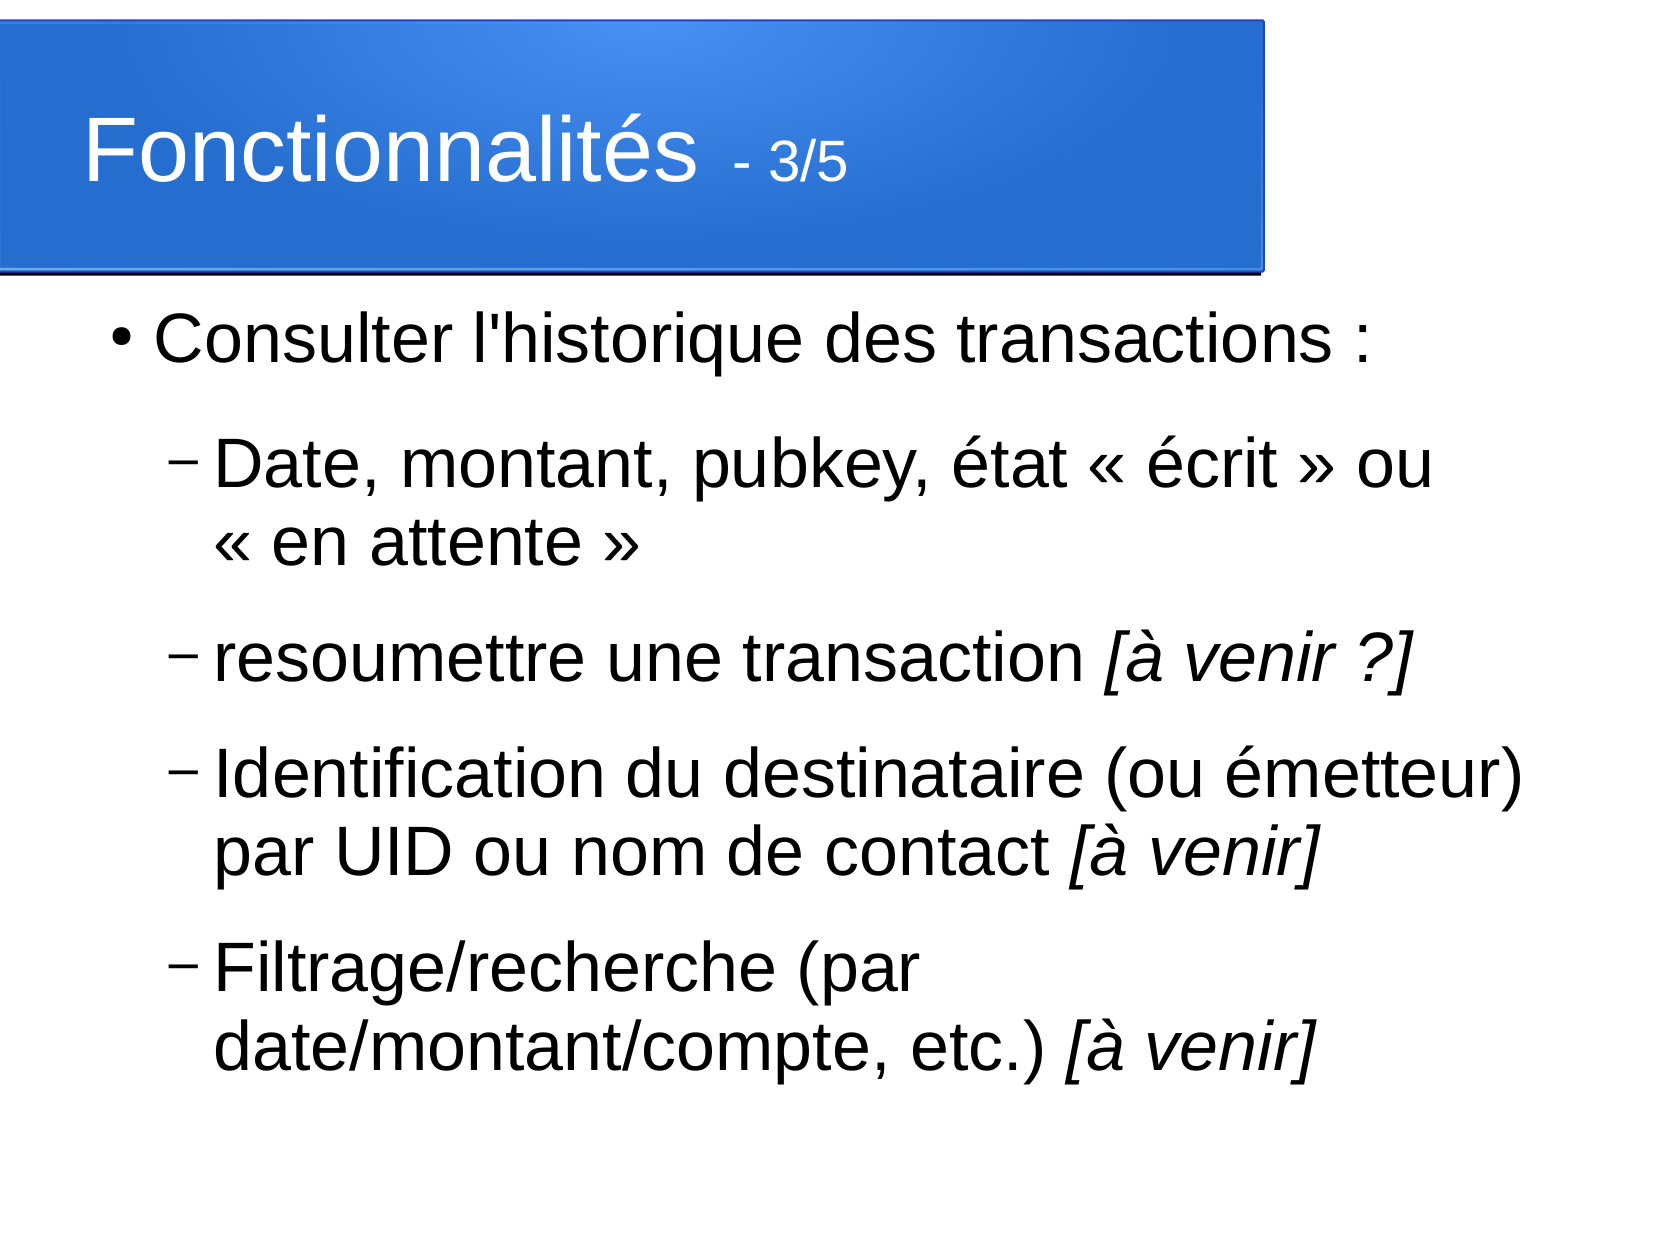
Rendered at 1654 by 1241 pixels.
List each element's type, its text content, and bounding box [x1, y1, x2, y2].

list Consulter l'historique des transactions : Date, montant, pubkey, état « écrit » ou « en attente » resoumettre une transaction [à venir ?] Identification du destinataire (ou émetteur) par UID ou nom de contact [à venir] Filtrage/recherche (par date/montant/compte, etc.) [à venir] [94, 299, 1571, 1099]
title Fonctionnalités - 3/5 [82, 47, 1235, 252]
